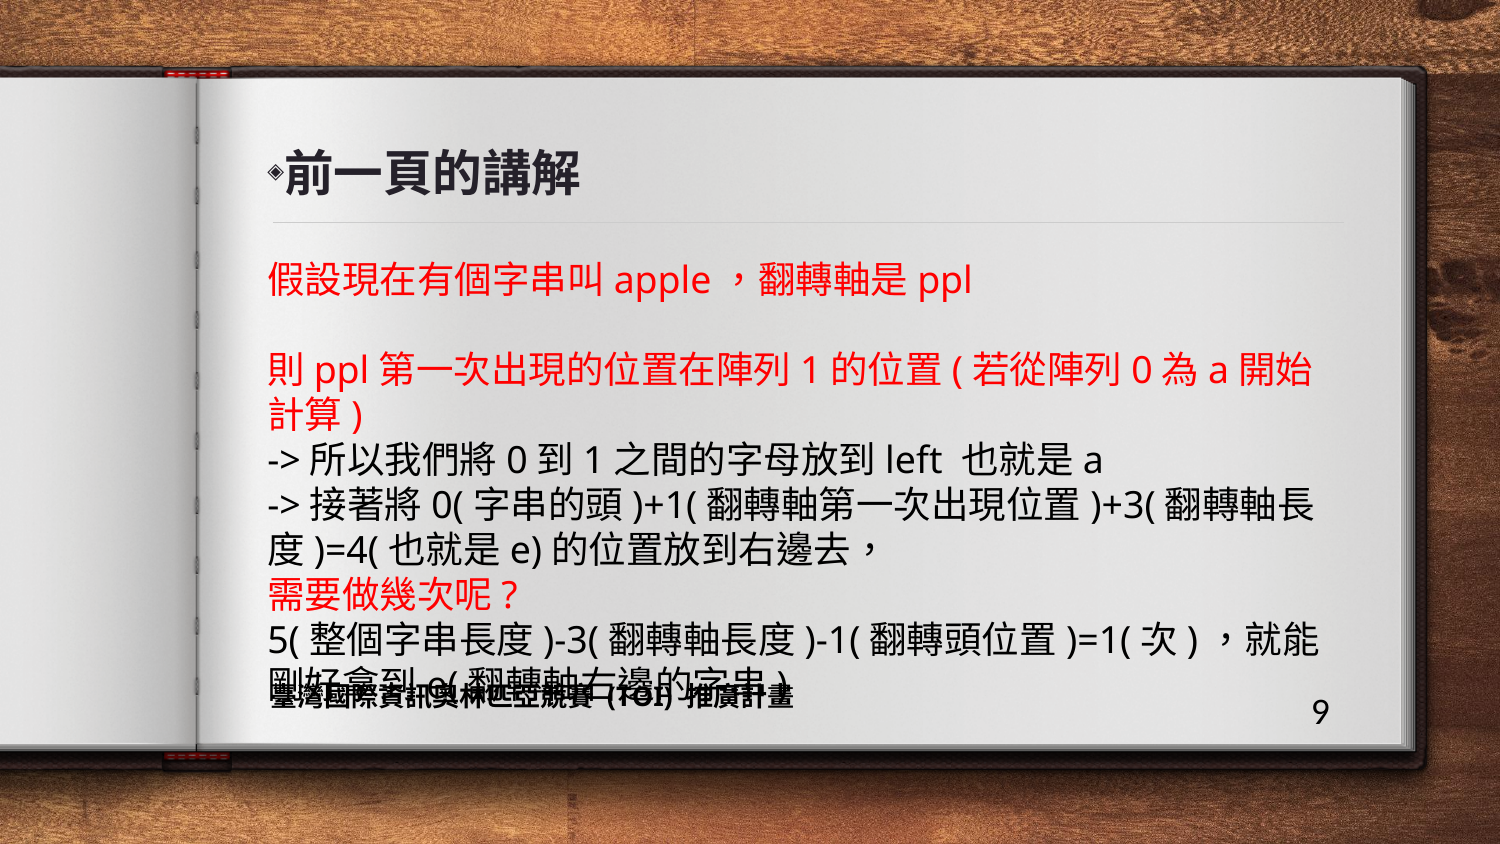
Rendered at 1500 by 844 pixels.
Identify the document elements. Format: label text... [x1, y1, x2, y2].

list 前一頁的講解 [252, 126, 1183, 216]
text_box 假設現在有個字串叫apple，翻轉軸是ppl 則ppl第一次出現的位置在陣列1的位置(若從陣列0為a開始計算) ->所以我們將0到1之間的字母放到left 也就是a ->接著將0(字串的頭)+1(翻轉軸第一次出現位置)+3(翻轉軸長度)=4(也就是e)的位置放到右邊去， 需要做幾次呢? 5(整個字串長度)-3(翻轉軸長度)-1(翻轉頭位置)=1(次)，就能剛好拿到e(翻轉軸右邊的字串) [252, 248, 1347, 673]
text_box [1295, 672, 1386, 737]
